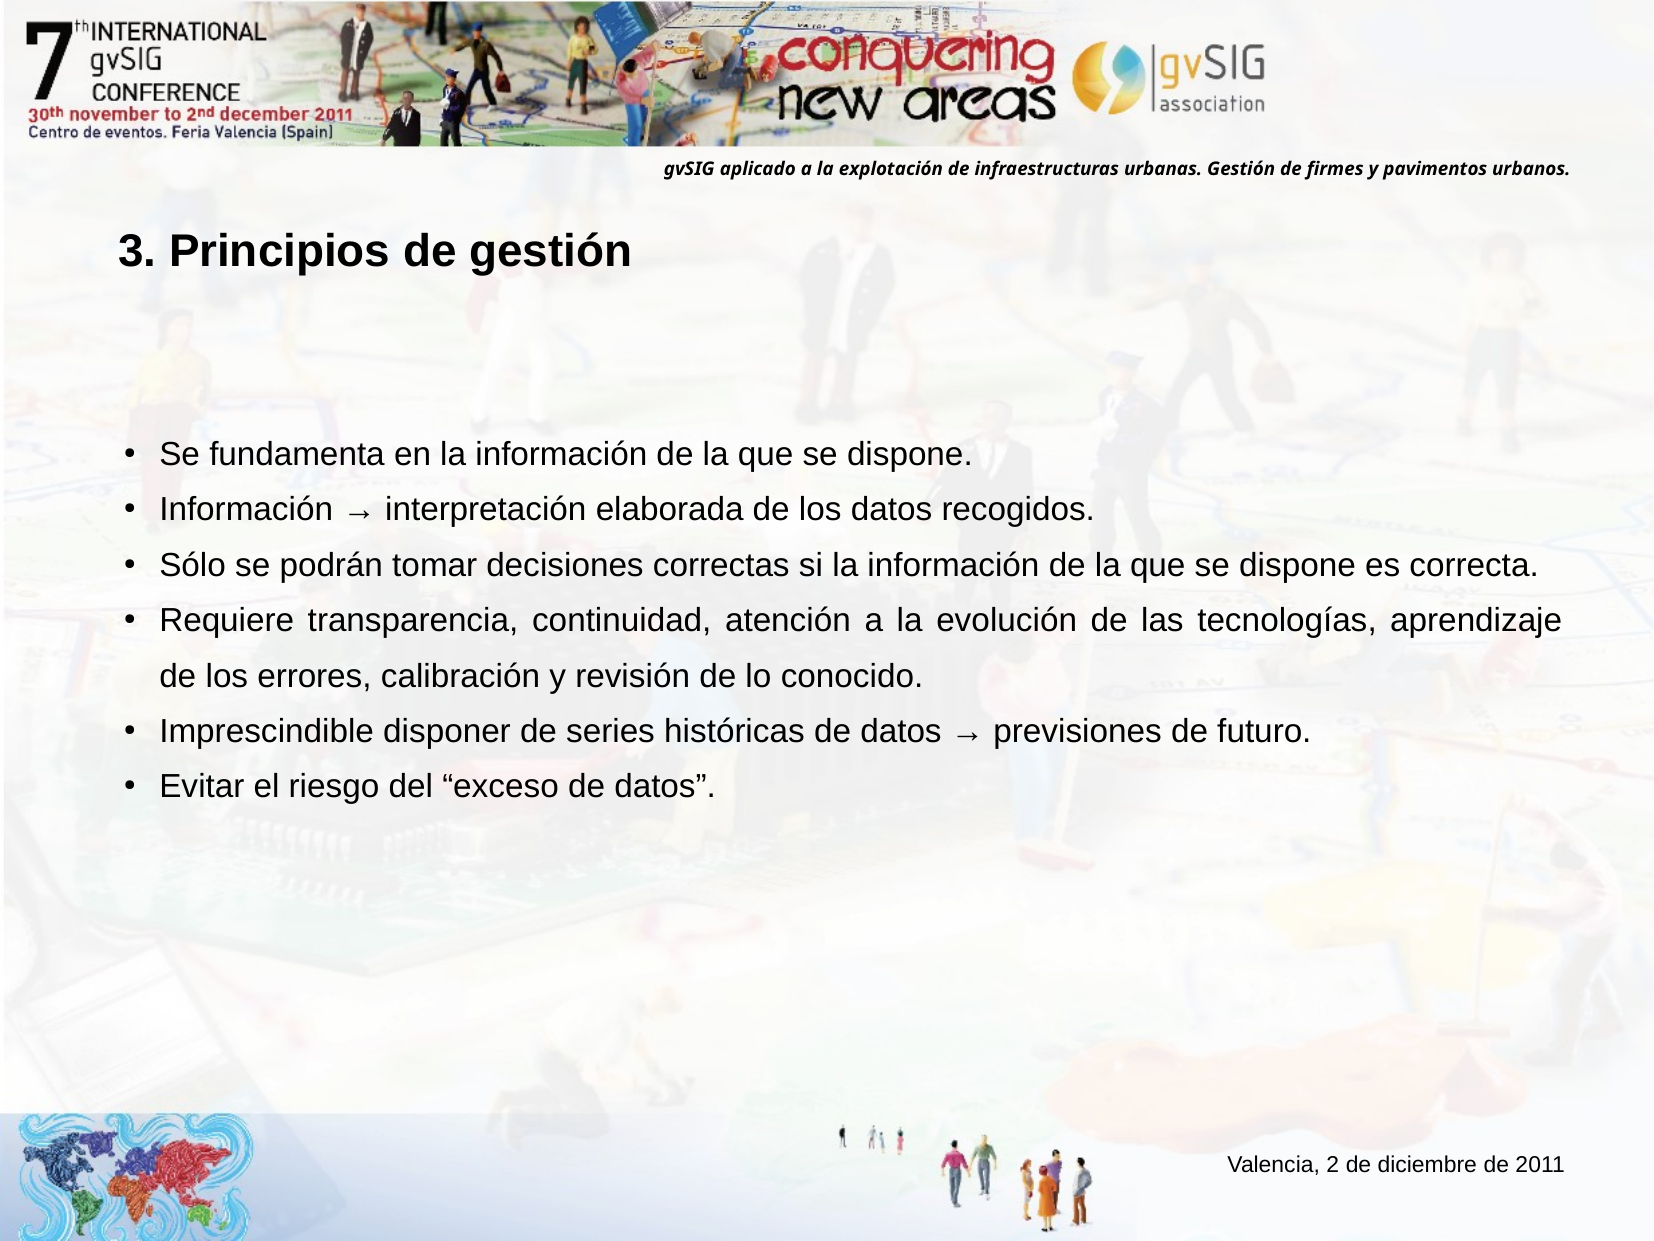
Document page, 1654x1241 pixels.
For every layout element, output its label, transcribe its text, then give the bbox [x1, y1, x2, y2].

picture [0, 0, 1654, 1241]
text_box 3. Principios de gestión [118, 224, 1211, 277]
text_box Se fundamenta en la información de la que se dispone. Información → interpretación elaborada de los datos recogidos. Sólo se podrán tomar decisiones correctas si la información de la que se dispone es correcta. Requiere transparencia, continuidad, atención a la evolución de las tecnologías, aprendizaje de los errores, calibración y revisión de lo conocido. Imprescindible disponer de series históricas de datos → previsiones de futuro. Evitar el riesgo del “exceso de datos”. [88, 342, 1565, 917]
title gvSIG aplicado a la explotación de infraestructuras urbanas. Gestión de firmes y pavimentos urbanos. [88, 149, 1595, 188]
